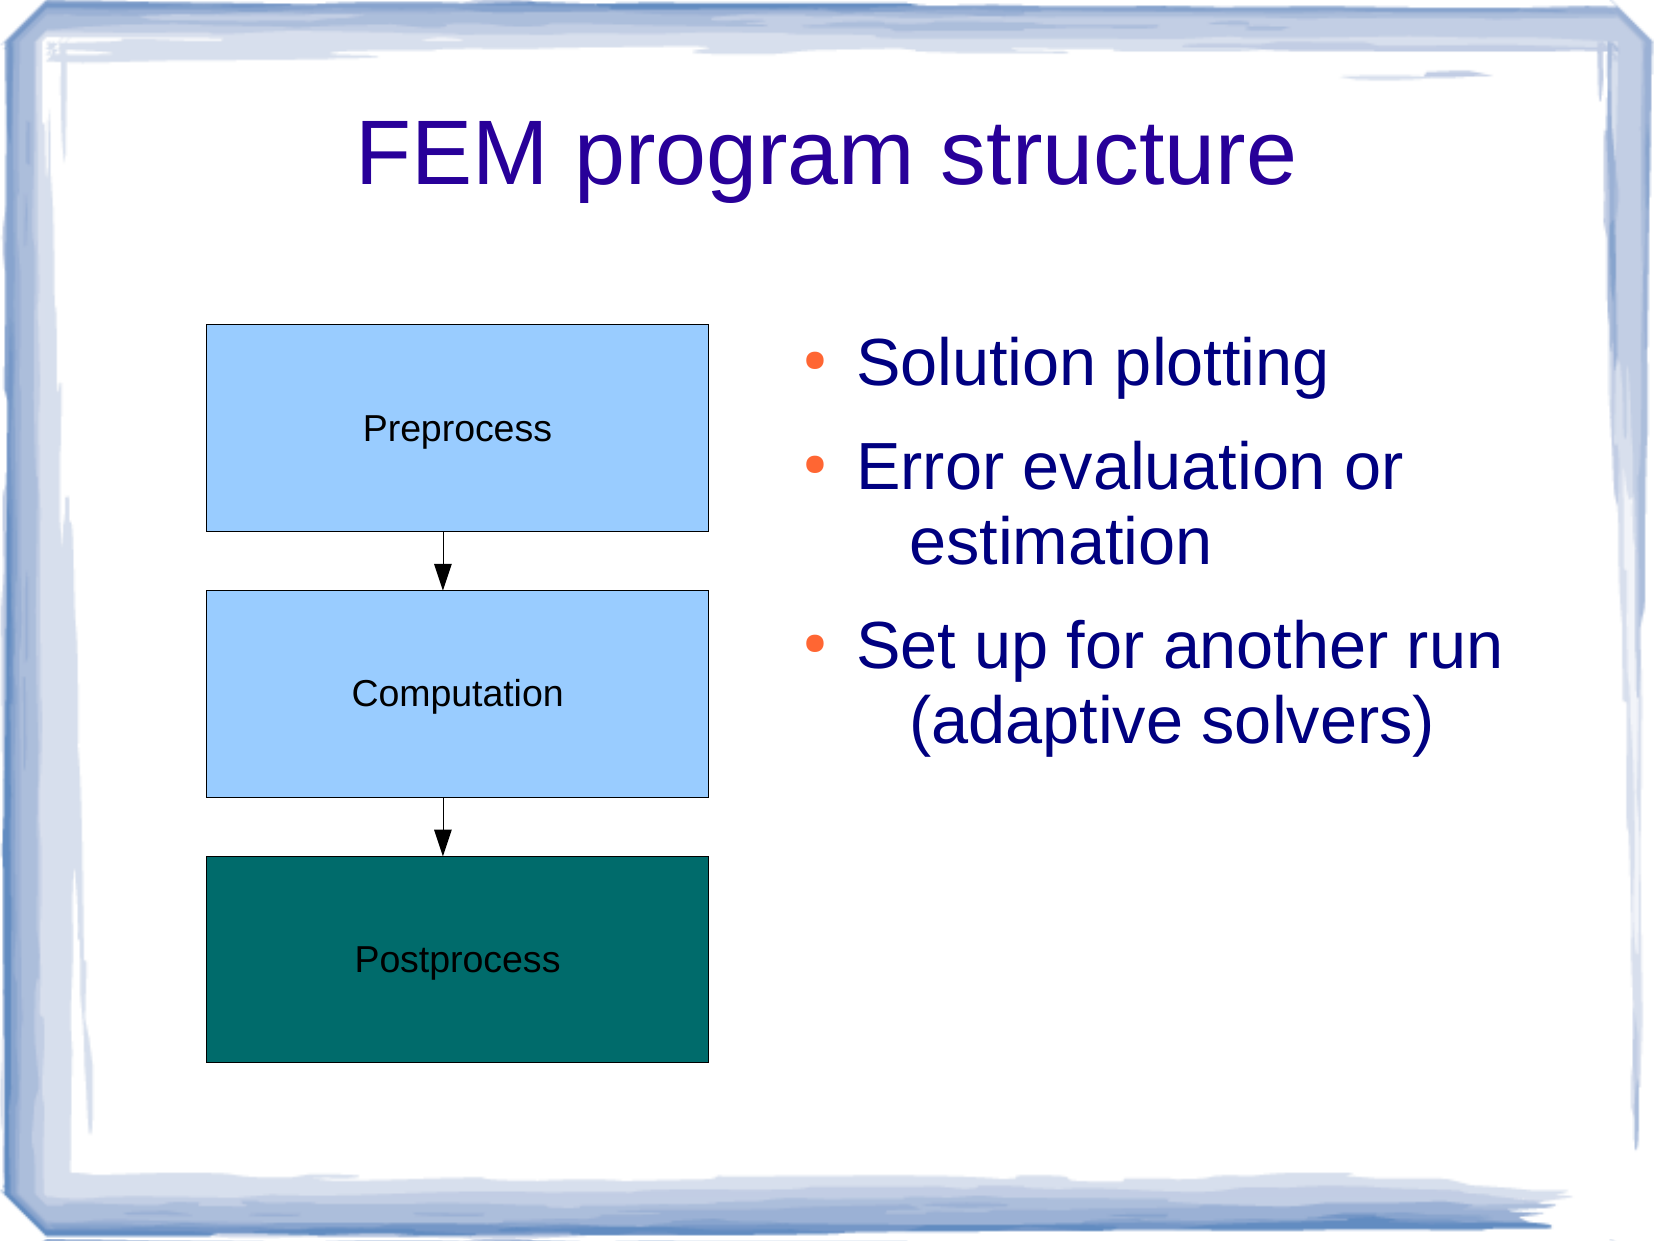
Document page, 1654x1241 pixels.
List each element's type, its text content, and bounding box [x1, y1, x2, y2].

picture [0, 0, 1654, 1241]
text_box Postprocess [206, 856, 709, 1063]
text_box Computation [206, 590, 709, 798]
title FEM program structure [82, 49, 1571, 257]
list Solution plotting Error evaluation or estimation Set up for another run (adaptive solvers) [767, 324, 1572, 1063]
text_box Preprocess [206, 324, 709, 532]
